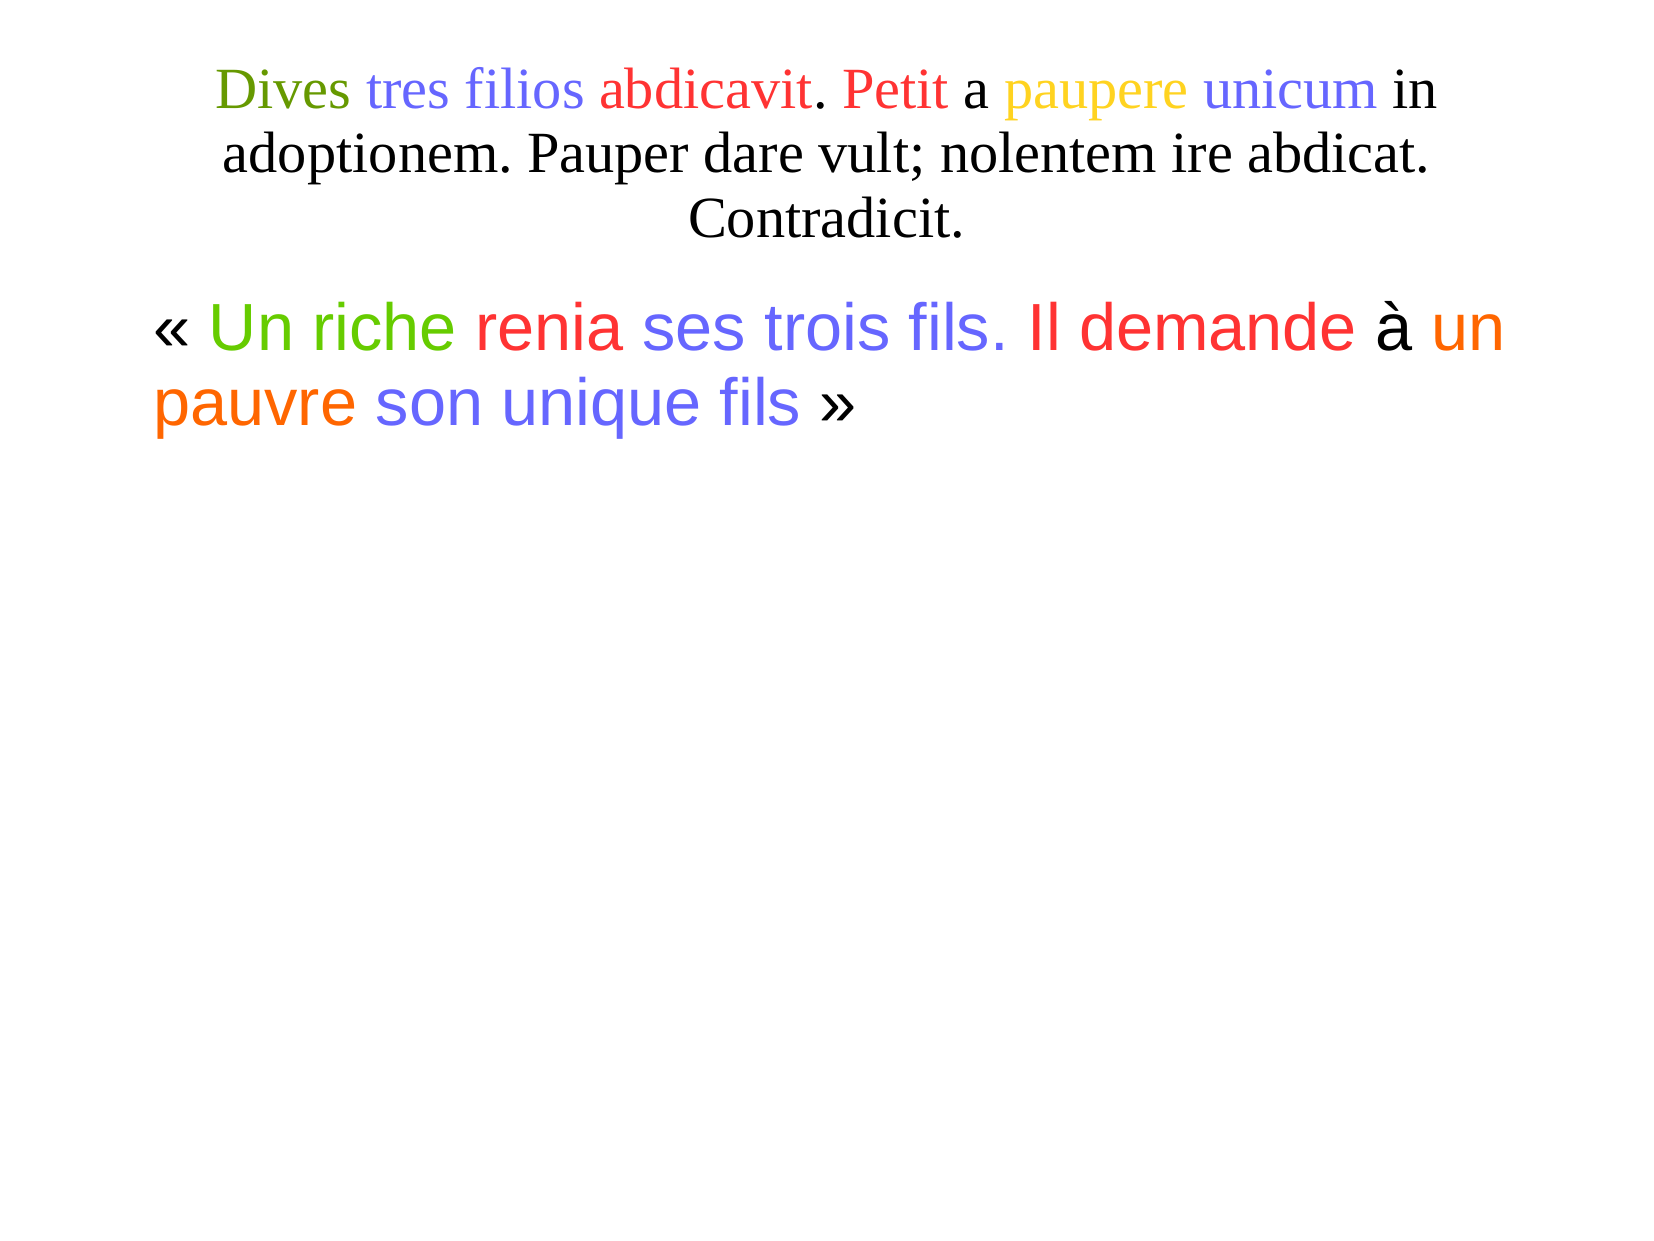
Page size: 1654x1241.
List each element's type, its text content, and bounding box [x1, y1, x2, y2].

list « Un riche renia ses trois fils. Il demande à un pauvre son unique fils » [82, 290, 1571, 1010]
title Dives tres filios abdicavit. Petit a paupere unicum in adoptionem. Pauper dare vult; nolentem ire abdicat. Contradicit. [82, 49, 1571, 257]
